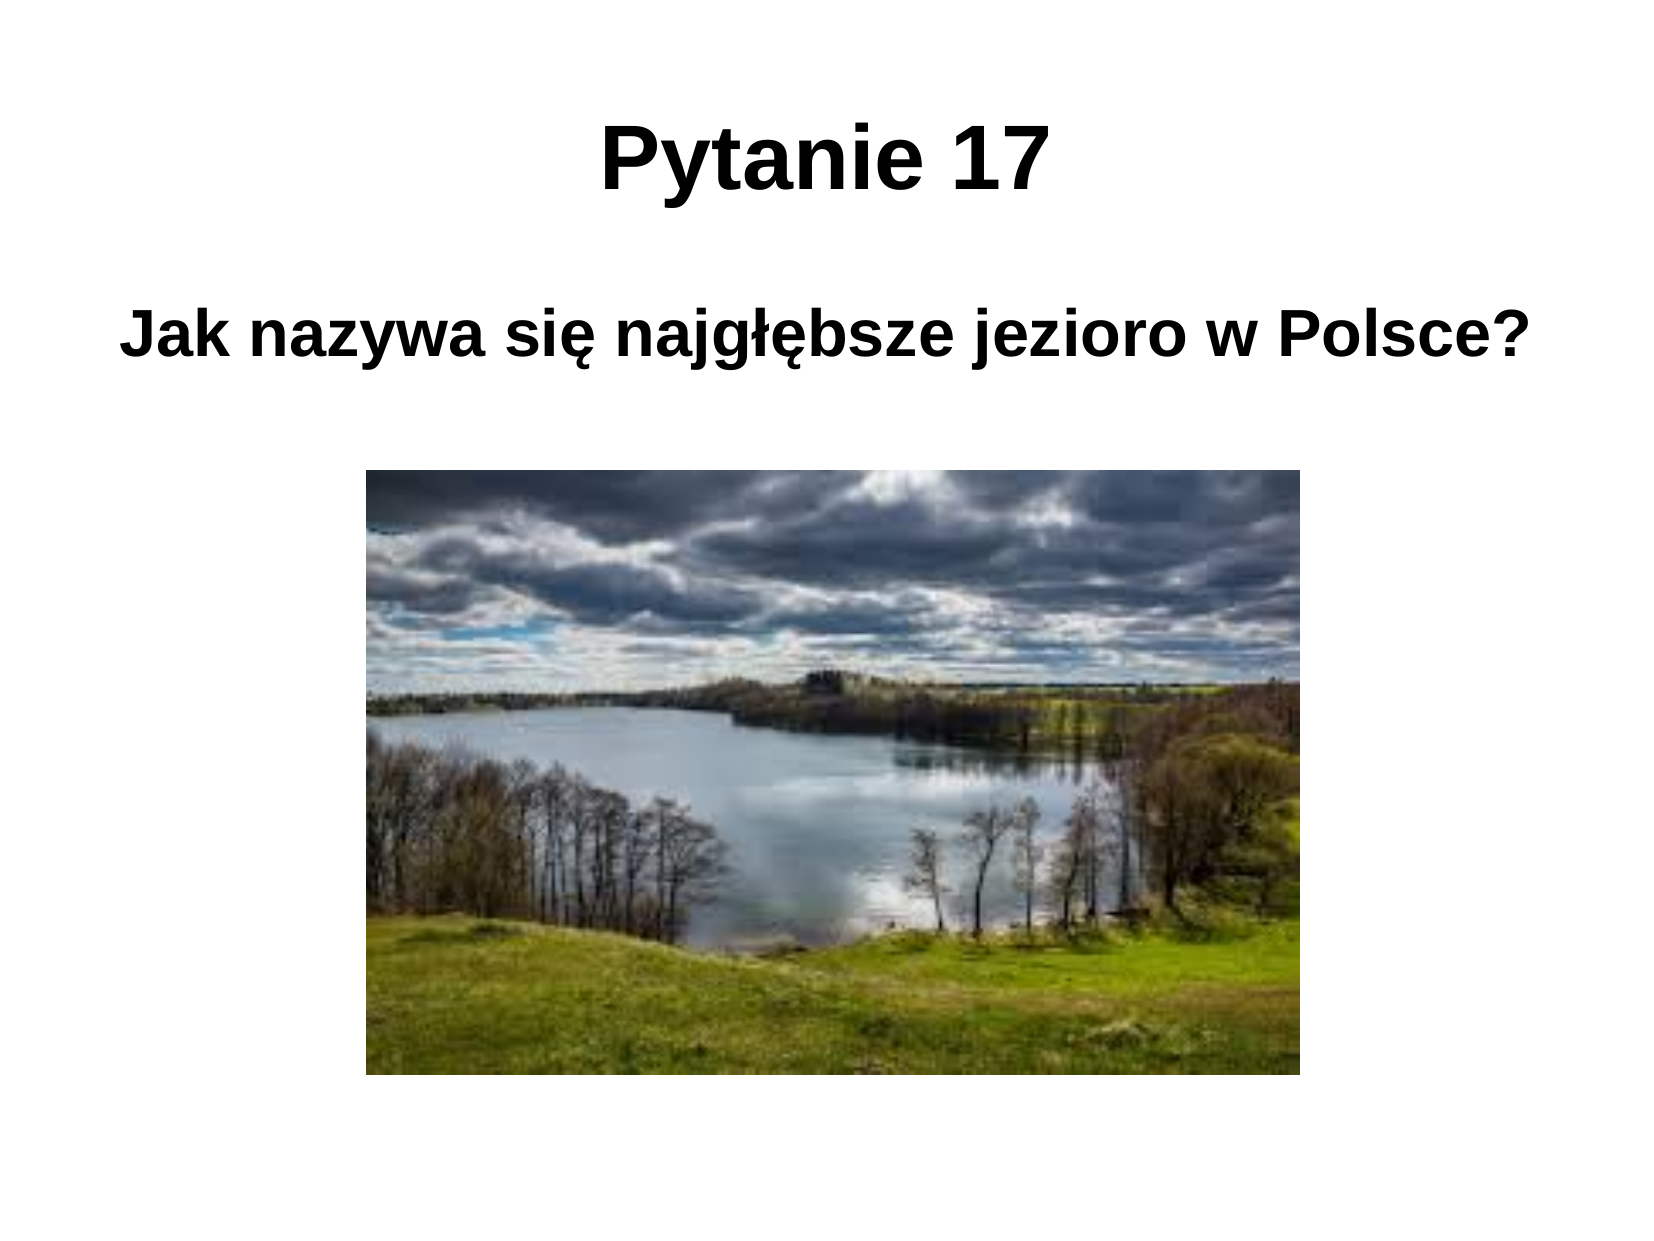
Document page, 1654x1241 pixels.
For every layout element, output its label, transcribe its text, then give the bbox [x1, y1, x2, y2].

picture [366, 470, 1300, 1075]
list Jak nazywa się najgłębsze jezioro w Polsce? [82, 290, 1571, 1109]
title Pytanie 17 [82, 49, 1571, 257]
